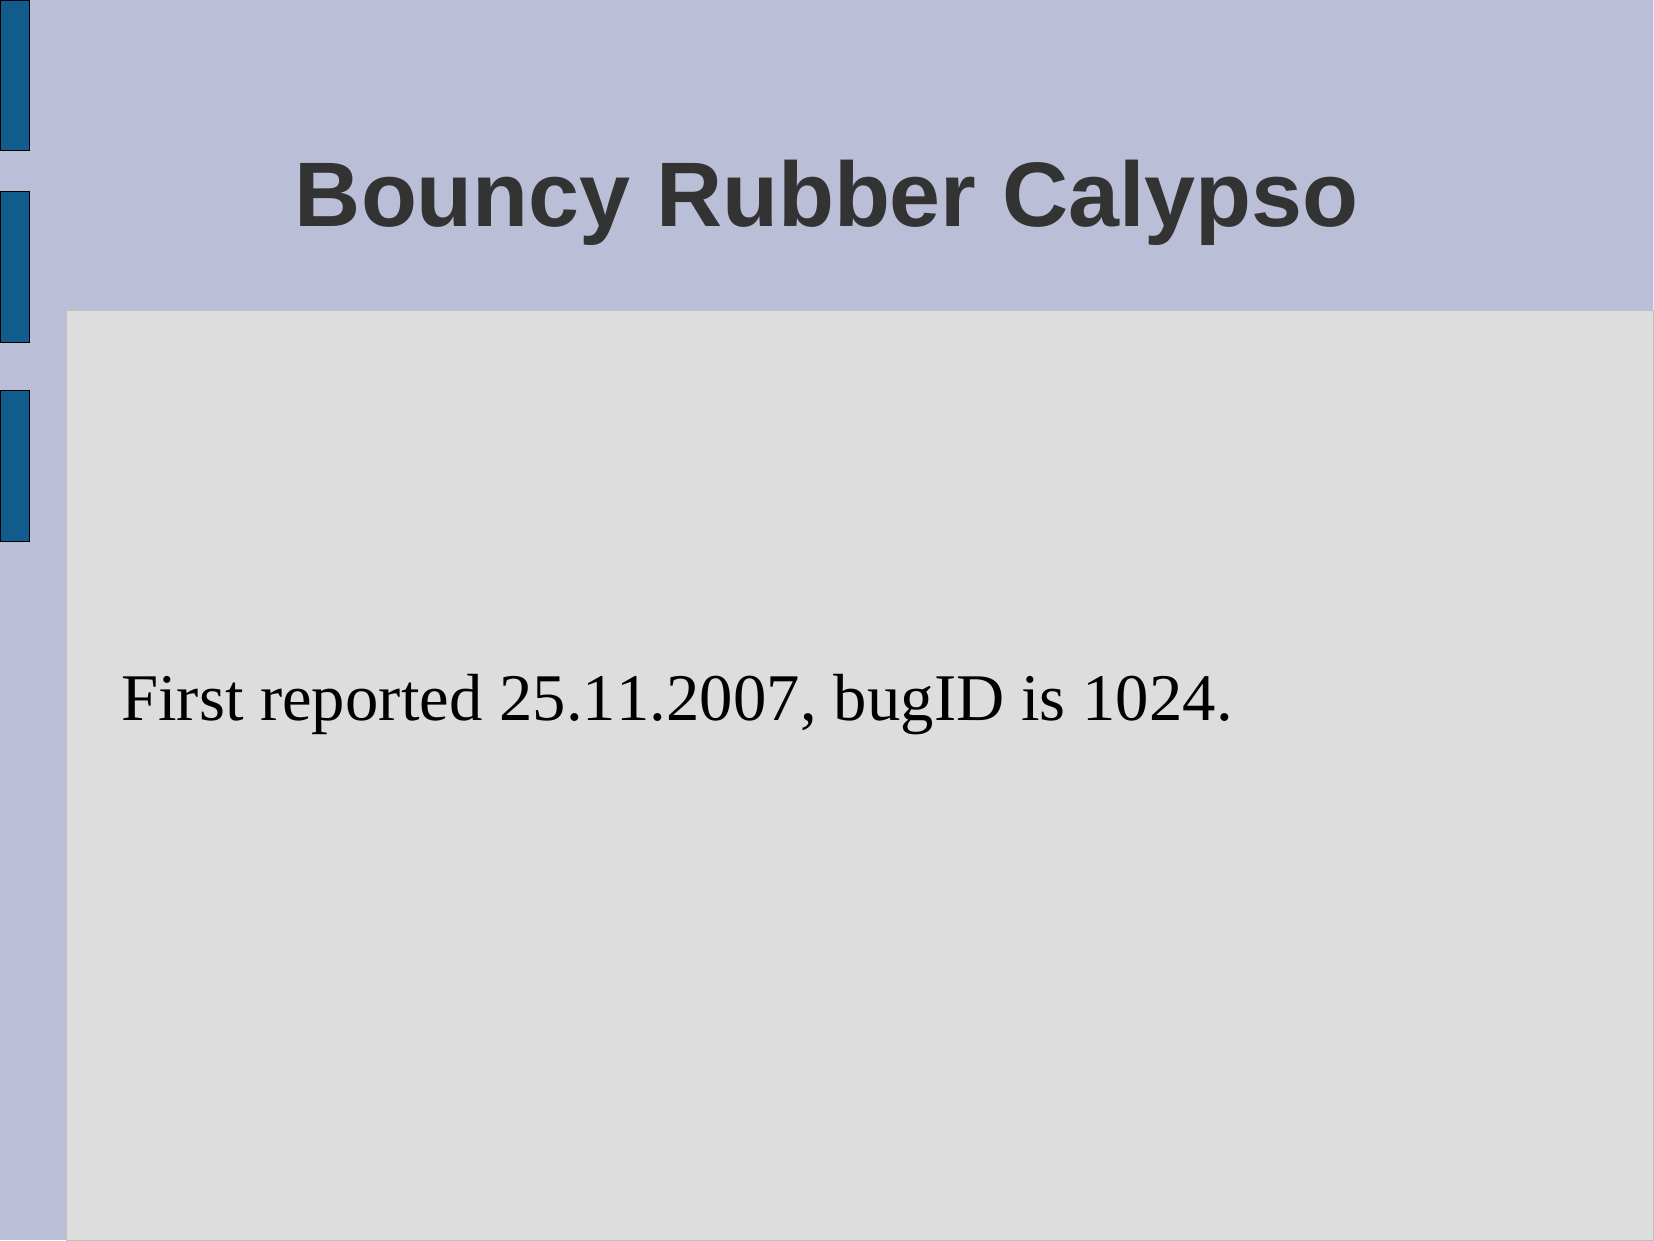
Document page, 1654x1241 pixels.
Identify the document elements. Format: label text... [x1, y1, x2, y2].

title Bouncy Rubber Calypso [121, 98, 1534, 291]
subtitle First reported 25.11.2007, bugID is 1024. [121, 352, 1534, 1119]
